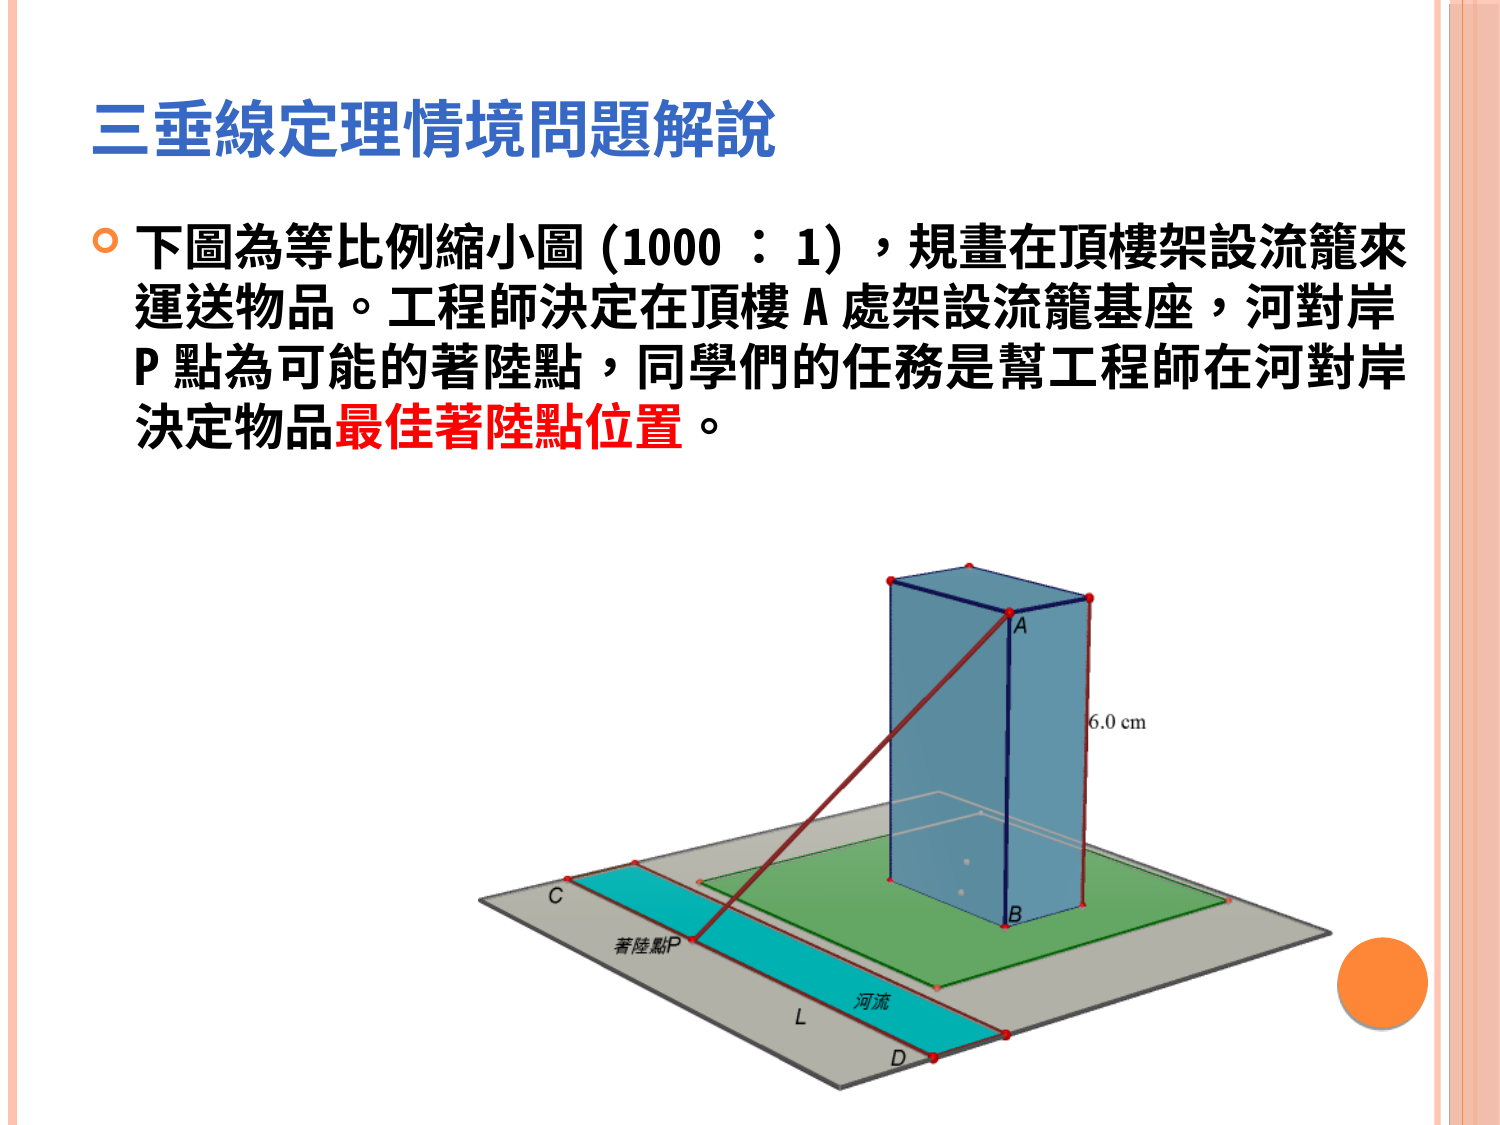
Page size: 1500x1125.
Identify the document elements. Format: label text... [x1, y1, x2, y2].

picture [478, 527, 1337, 1094]
title 三垂線定理情境問題解說 [75, 45, 1300, 173]
list 下圖為等比例縮小圖(1000：1)，規畫在頂樓架設流籠來運送物品。工程師決定在頂樓A處架設流籠基座，河對岸P點為可能的著陸點，同學們的任務是幫工程師在河對岸決定物品最佳著陸點位置。 [75, 208, 1424, 1062]
